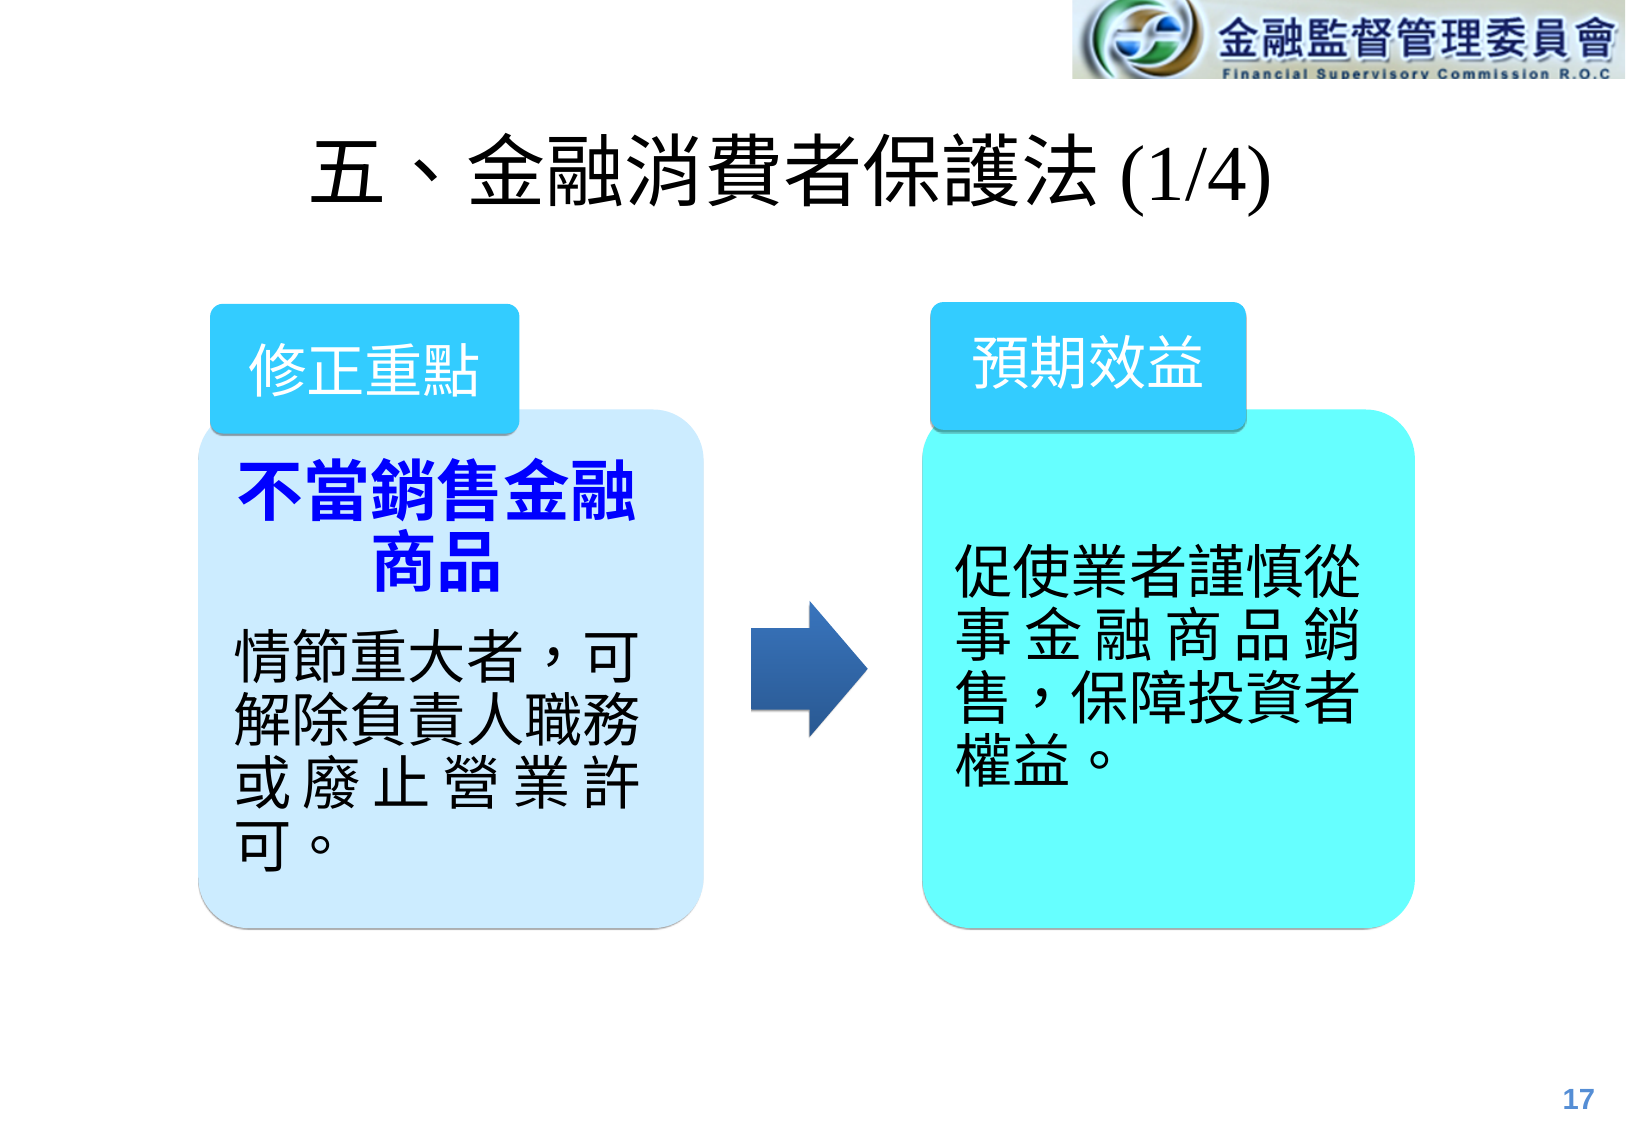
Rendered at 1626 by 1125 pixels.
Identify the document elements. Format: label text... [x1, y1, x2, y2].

text_box 修正重點 [214, 308, 516, 430]
text_box 17 [1533, 1071, 1625, 1125]
text_box 五、金融消費者保護法(1/4) [293, 114, 1332, 224]
text_box [930, 302, 1246, 430]
text_box 不當銷售金融商品 情節重大者，可解除負責人職務或廢止營業許可。 [198, 409, 704, 929]
text_box [210, 303, 520, 434]
text_box 預期效益 [934, 306, 1243, 426]
text_box 促使業者謹慎從事金融商品銷售，保障投資者權益。 [922, 409, 1415, 929]
text_box [751, 600, 868, 737]
